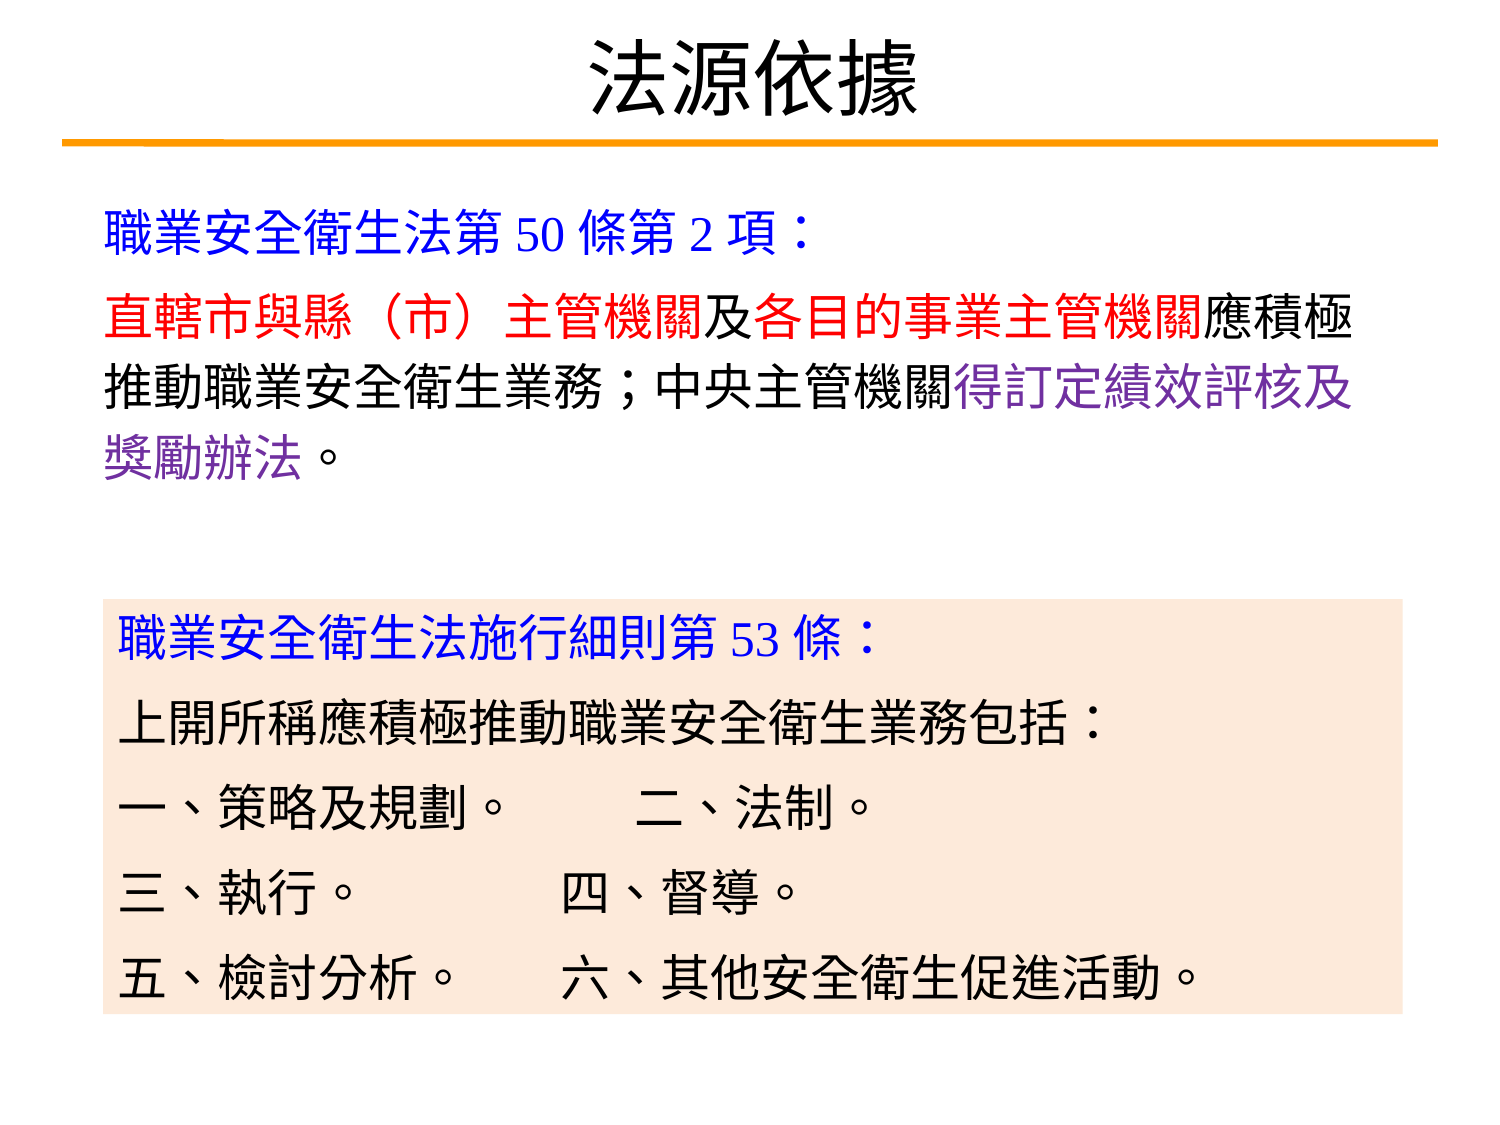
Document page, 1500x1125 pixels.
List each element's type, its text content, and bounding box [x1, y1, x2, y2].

text_box 職業安全衛生法第50條第2項： 直轄市與縣（市）主管機關及各目的事業主管機關應積極推動職業安全衛生業務；中央主管機關得訂定績效評核及獎勵辦法。 [88, 183, 1412, 495]
title 法源依據 [11, 20, 1495, 162]
text_box 職業安全衛生法施行細則第53條： 上開所稱應積極推動職業安全衛生業務包括： 一、策略及規劃。 二、法制。 三、執行。 四、督導。 五、檢討分析。 六、其他安全衛生促進活動。 [103, 599, 1403, 1015]
